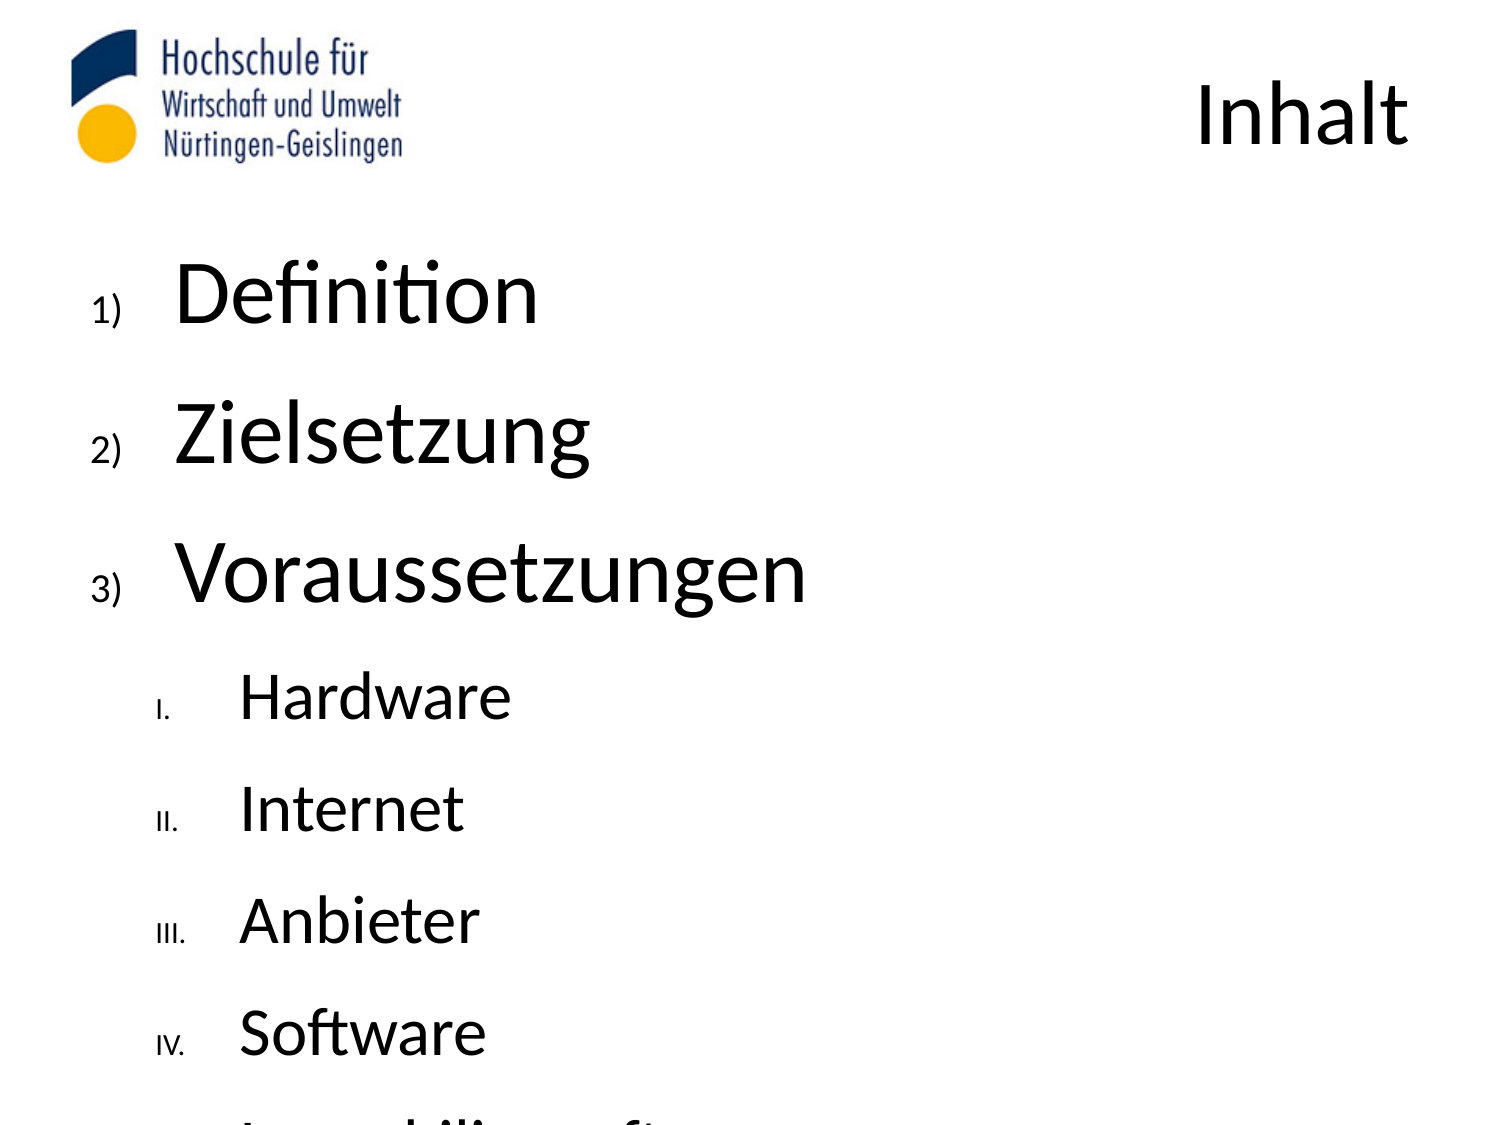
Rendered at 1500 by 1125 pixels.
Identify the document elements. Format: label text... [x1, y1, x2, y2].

picture [3, 19, 472, 176]
list Definition Zielsetzung Voraussetzungen Hardware Internet Anbieter Software Immobiliensoftware Anwendungsbeispiele Stadt Mannheim Bundesagentur für Arbeit Berlecon – Umfrage Vorteile/Herausforderungen/Probleme/Nachteile Ausblick in die Zukunft [75, 224, 1425, 1125]
title Inhalt [75, 45, 1425, 224]
